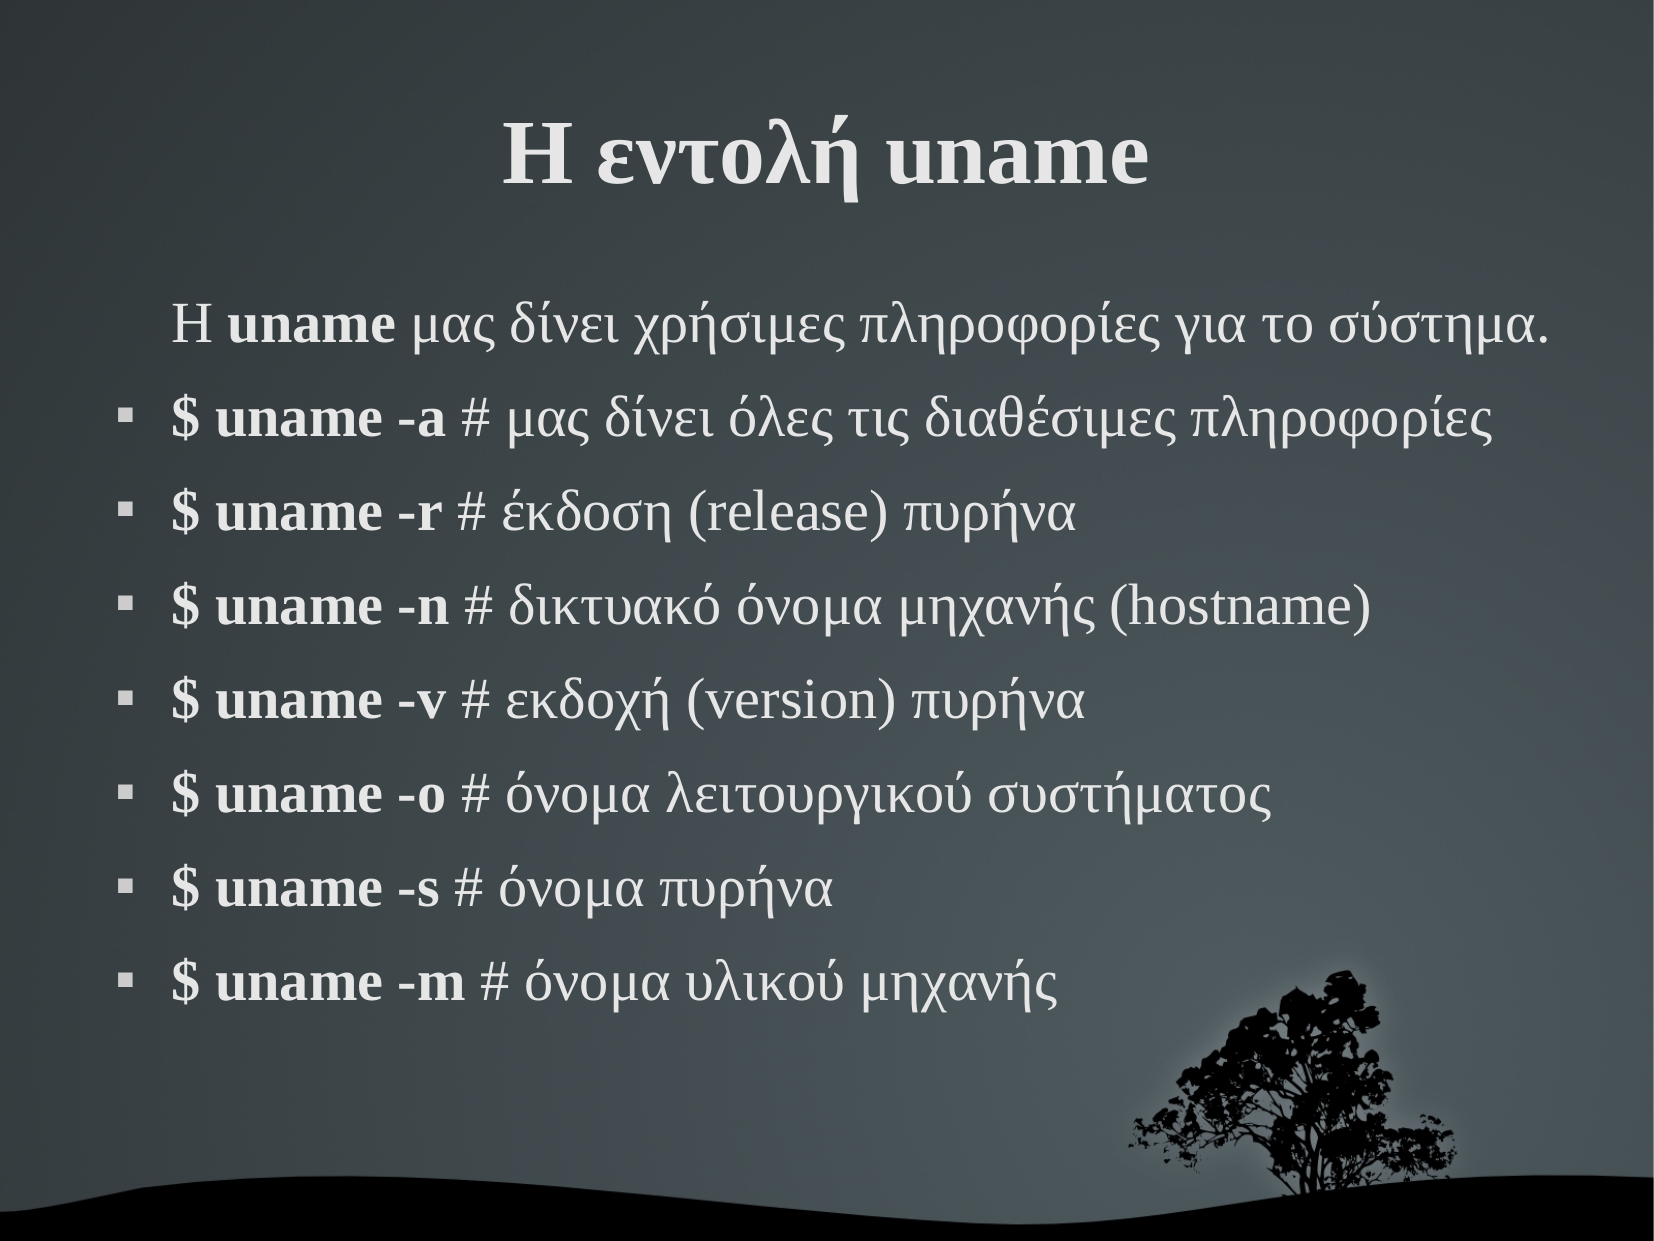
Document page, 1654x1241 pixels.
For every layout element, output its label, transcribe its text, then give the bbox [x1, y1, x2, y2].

list Η uname μας δίνει χρήσιμες πληροφορίες για το σύστημα. $ uname -a # μας δίνει όλες τις διαθέσιμες πληροφορίες $ uname -r # έκδοση (release) πυρήνα $ uname -n # δικτυακό όνομα μηχανής (hostname) $ uname -v # εκδοχή (version) πυρήνα $ uname -o # όνομα λειτουργικού συστήματος $ uname -s # όνομα πυρήνα $ uname -m # όνομα υλικού μηχανής [82, 290, 1571, 1241]
picture [0, 0, 1654, 1241]
title Η εντολή uname [82, 49, 1571, 257]
